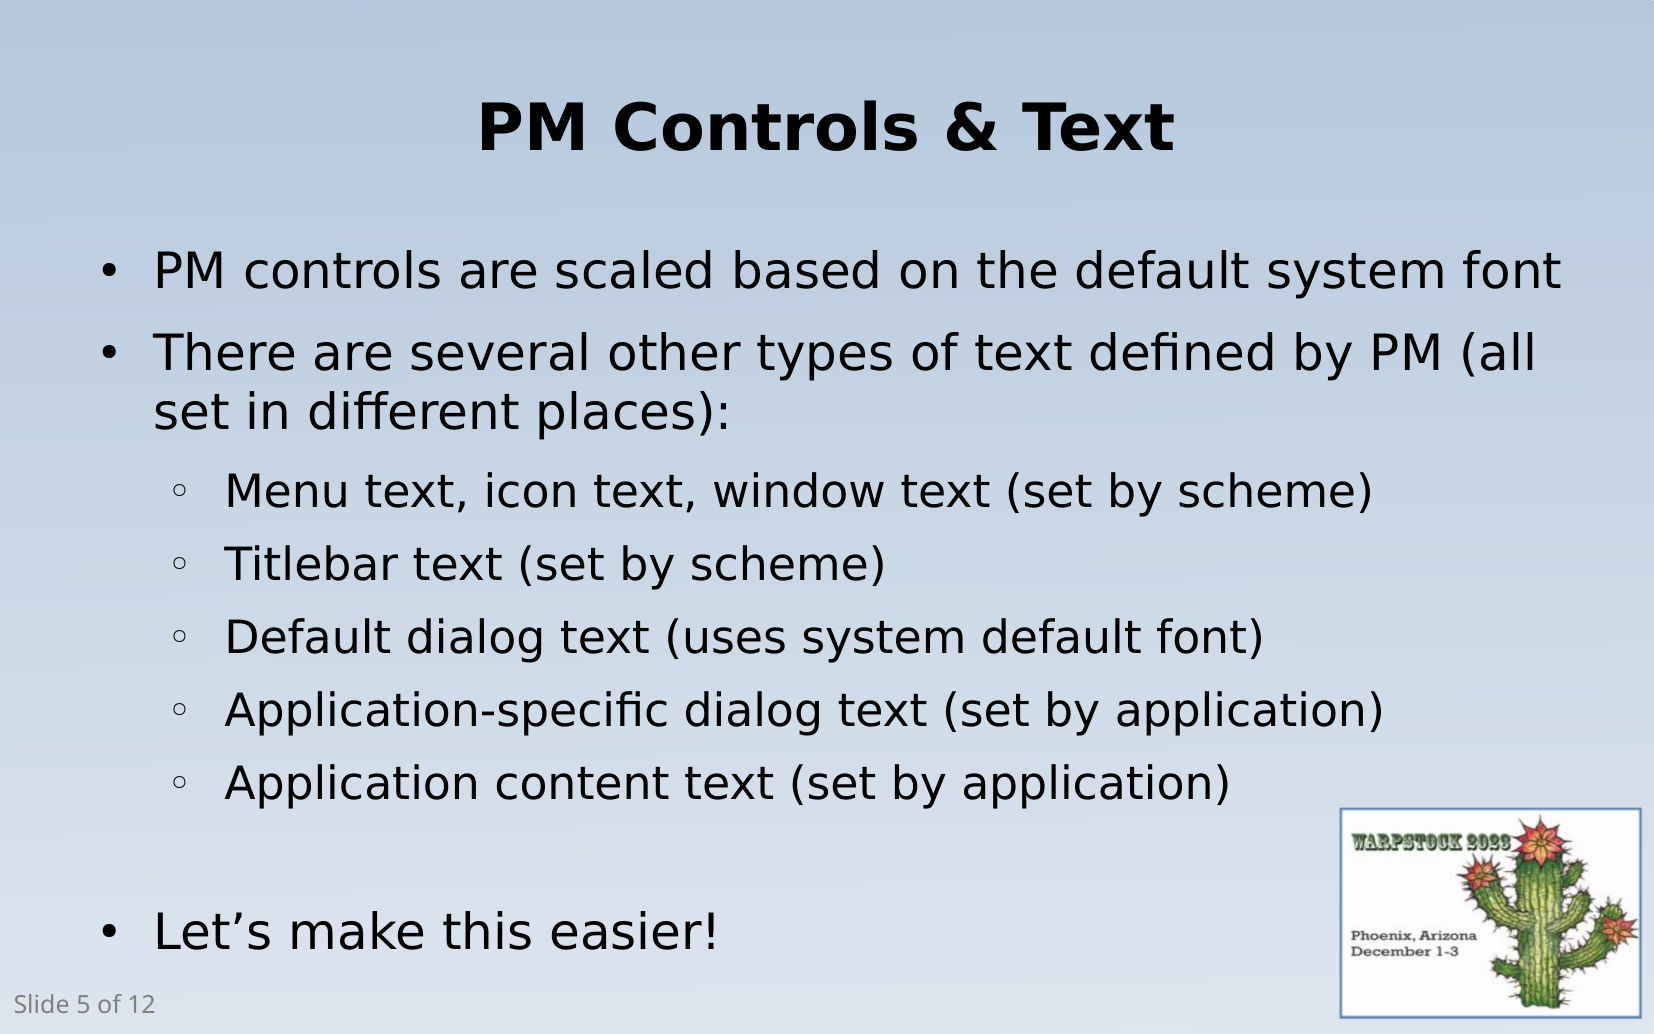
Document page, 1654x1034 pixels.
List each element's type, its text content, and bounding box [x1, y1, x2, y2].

title PM Controls & Text [82, 41, 1571, 214]
picture [1343, 811, 1639, 1015]
list PM controls are scaled based on the default system font There are several other types of text defined by PM (all set in different places): Menu text, icon text, window text (set by scheme) Titlebar text (set by scheme) Default dialog text (uses system default font) Application-specific dialog text (set by application) Application content text (set by application) Let’s make this easier! [82, 241, 1571, 962]
